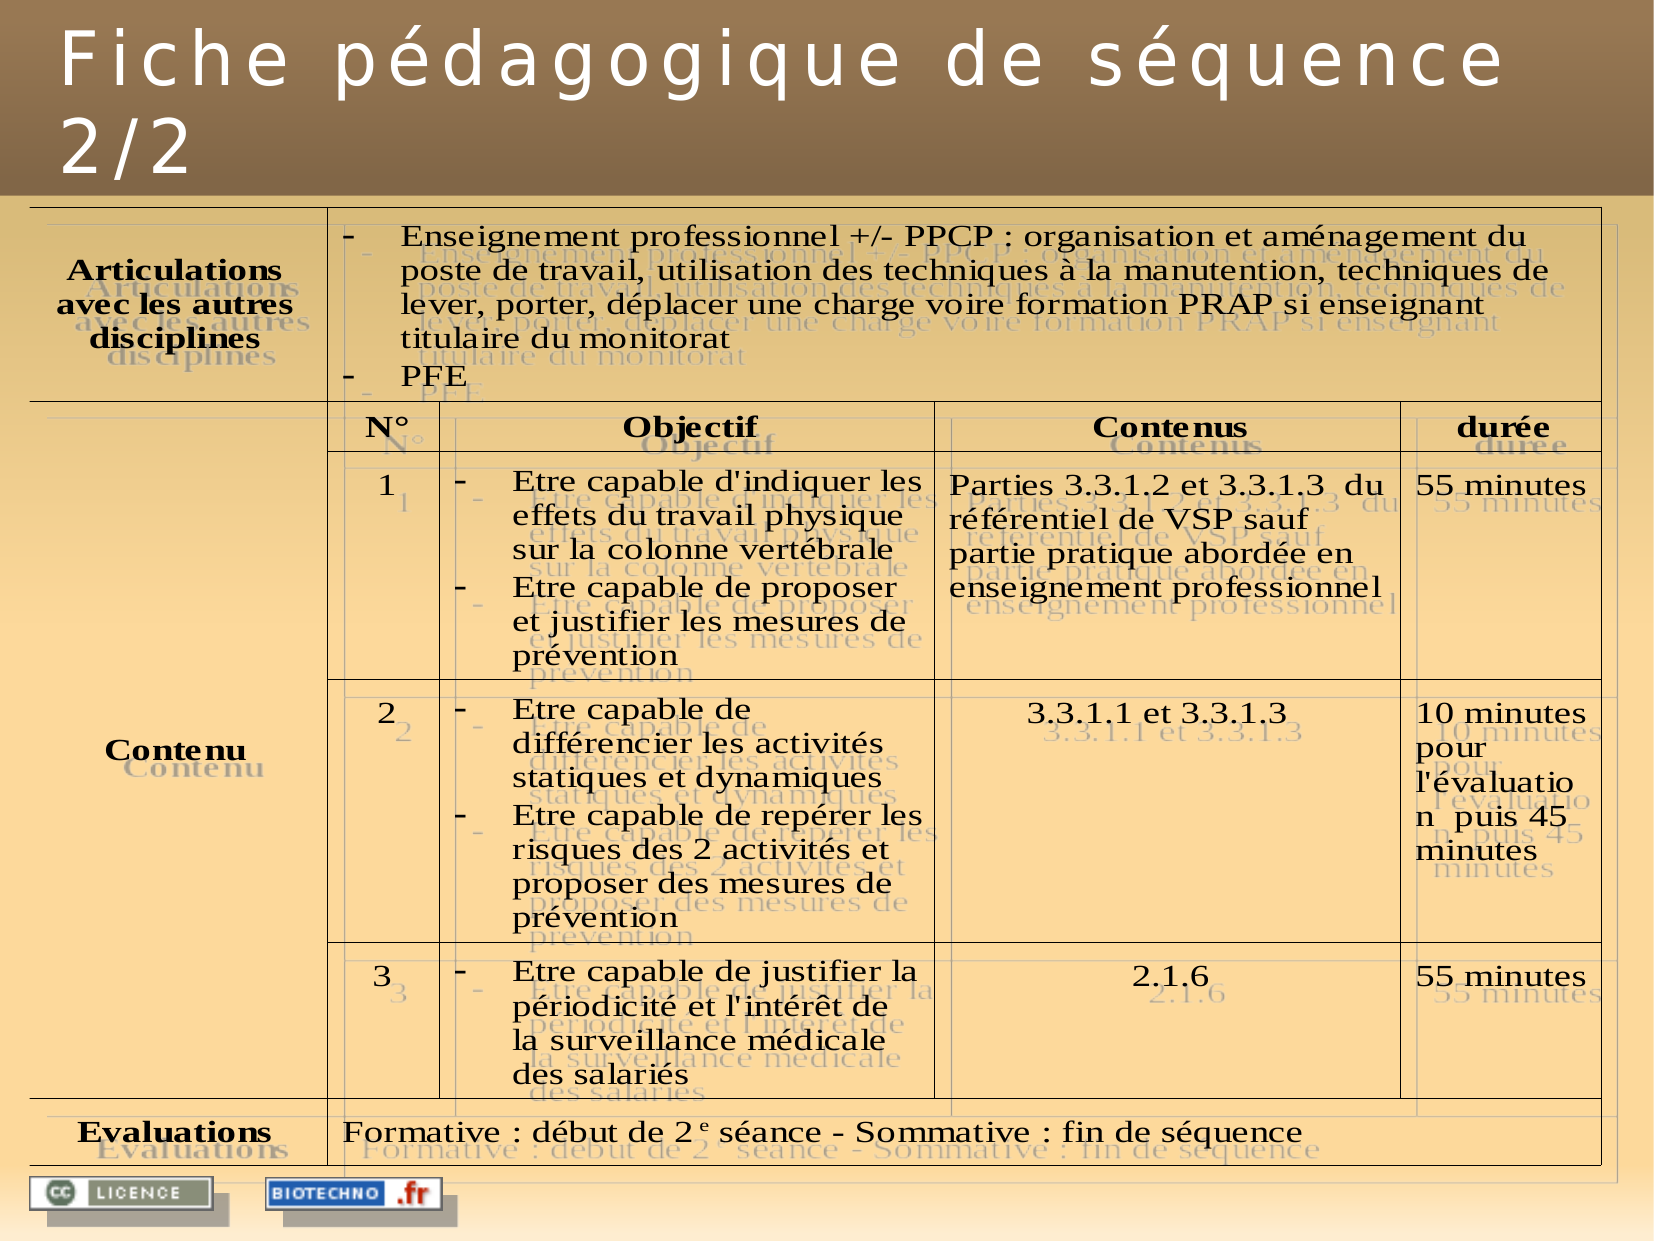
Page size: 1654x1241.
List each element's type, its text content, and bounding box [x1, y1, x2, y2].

chart [29, 206, 1625, 1211]
picture [0, 0, 1654, 1241]
title Fiche pédagogique de séquence 2/2 [59, 16, 1595, 191]
